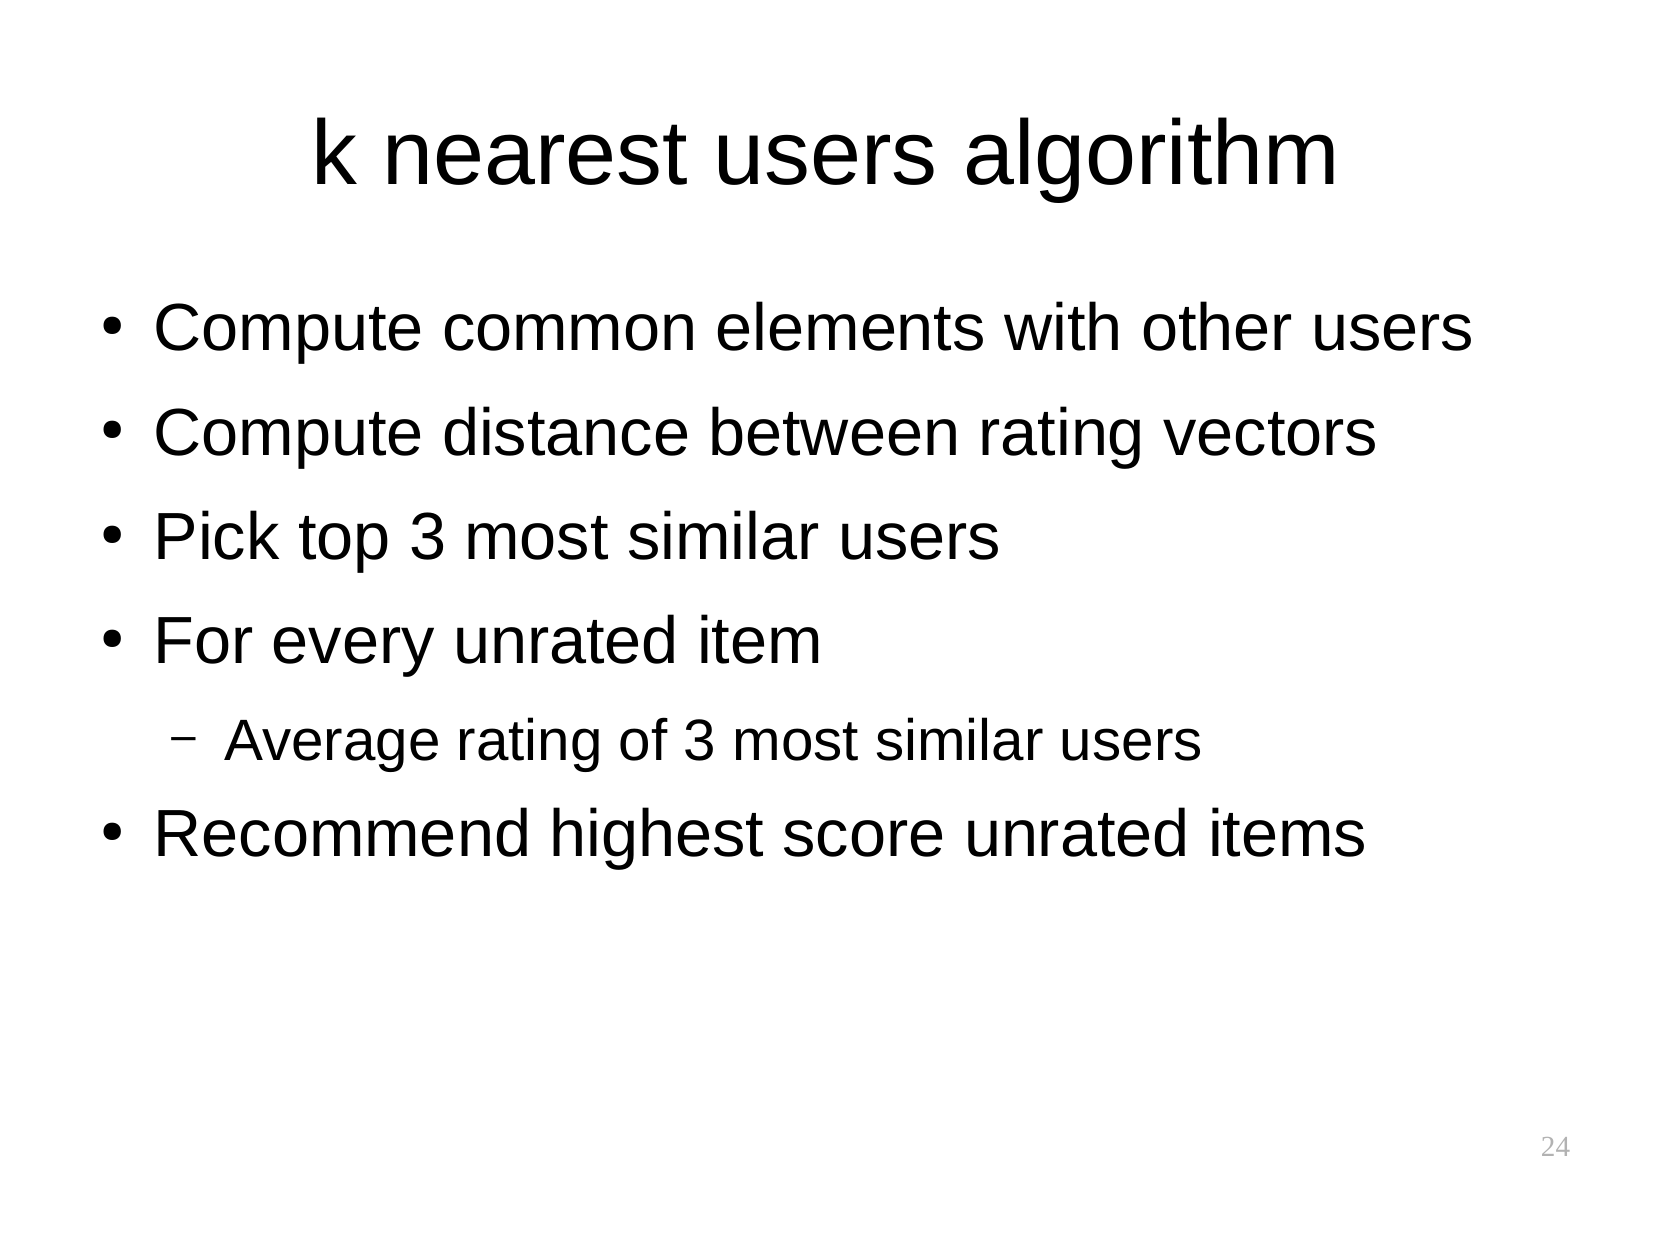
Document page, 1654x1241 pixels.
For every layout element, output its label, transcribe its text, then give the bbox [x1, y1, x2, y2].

title k nearest users algorithm [82, 49, 1571, 257]
list Compute common elements with other users Compute distance between rating vectors Pick top 3 most similar users For every unrated item Average rating of 3 most similar users Recommend highest score unrated items [82, 290, 1571, 1010]
